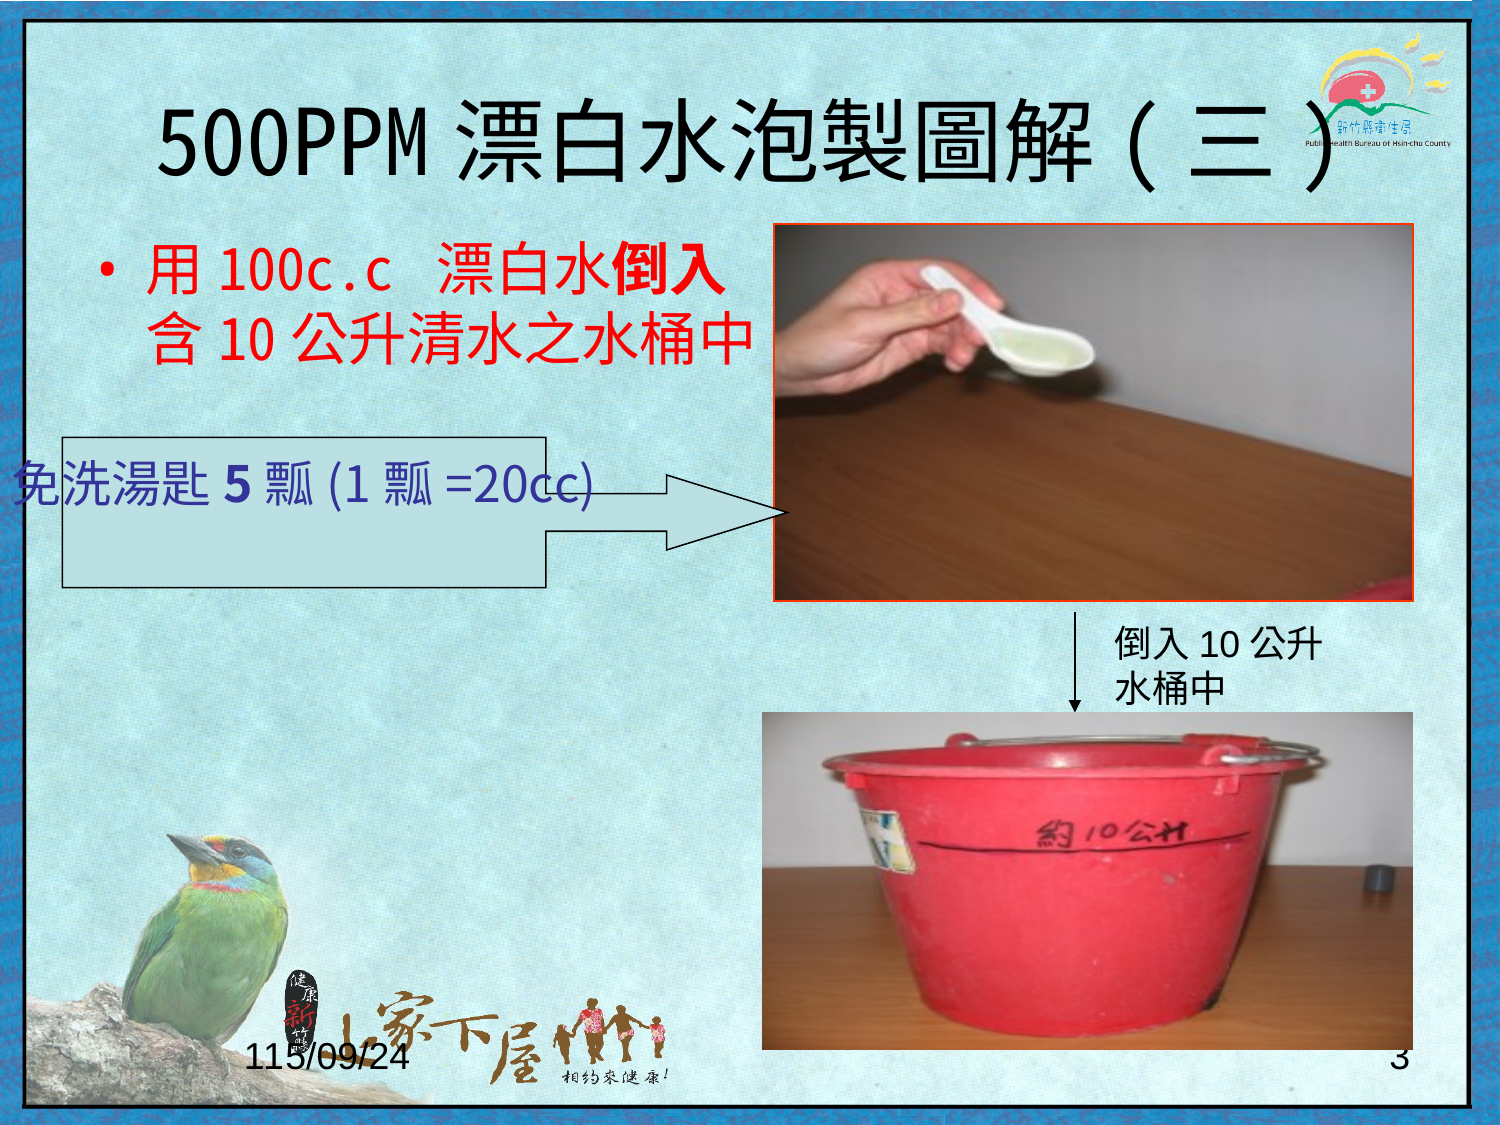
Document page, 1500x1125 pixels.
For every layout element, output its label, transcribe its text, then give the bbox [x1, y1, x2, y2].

picture [0, 0, 1500, 1125]
text_box 免洗湯匙5瓢(1瓢=20cc) [62, 437, 788, 588]
list 用100c.c 漂白水倒入含10公升清水之水桶中 [74, 224, 773, 507]
text_box 倒入10公升水桶中 [1099, 612, 1351, 712]
list 用100c.c 漂白水倒入含10公升清水之水桶中 [74, 518, 775, 1005]
title 500PPM漂白水泡製圖解(三) [75, 45, 1426, 233]
